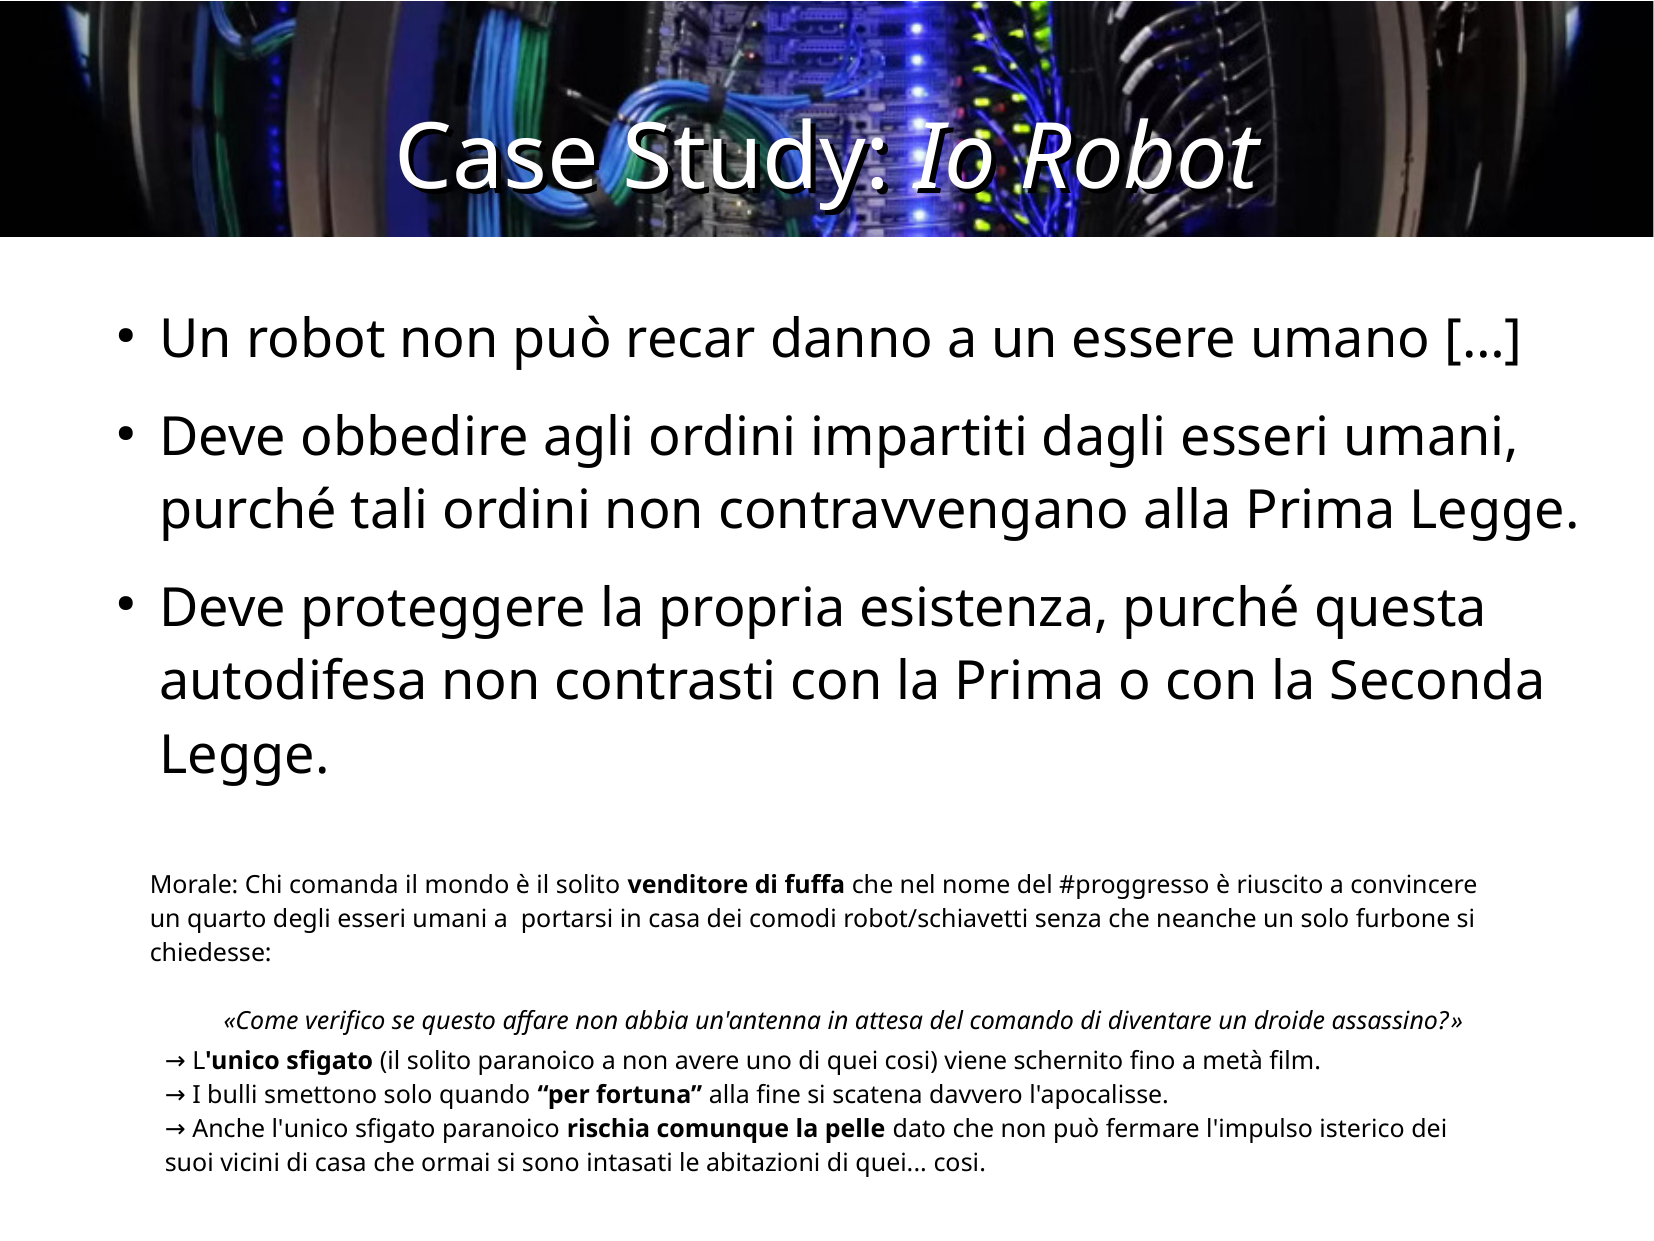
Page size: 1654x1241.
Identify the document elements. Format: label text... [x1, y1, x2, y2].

text_box Morale: Chi comanda il mondo è il solito venditore di fuffa che nel nome del #proggresso è riuscito a convincere un quarto degli esseri umani a portarsi in casa dei comodi robot/schiavetti senza che neanche un solo furbone si chiedesse: «Come verifico se questo affare non abbia un'antenna in attesa del comando di diventare un droide assassino?» [135, 859, 1531, 1051]
picture [0, 1, 1654, 237]
title Case Study: Io Robot [82, 49, 1571, 257]
list Un robot non può recar danno a un essere umano […] Deve obbedire agli ordini impartiti dagli esseri umani, purché tali ordini non contravvengano alla Prima Legge. Deve proteggere la propria esistenza, purché questa autodifesa non contrasti con la Prima o con la Seconda Legge. [101, 300, 1591, 856]
text_box → L'unico sfigato (il solito paranoico a non avere uno di quei cosi) viene schernito fino a metà film. → I bulli smettono solo quando “per fortuna” alla fine si scatena davvero l'apocalisse. → Anche l'unico sfigato paranoico rischia comunque la pelle dato che non può fermare l'impulso isterico dei suoi vicini di casa che ormai si sono intasati le abitazioni di quei... cosi. [150, 1035, 1501, 1167]
